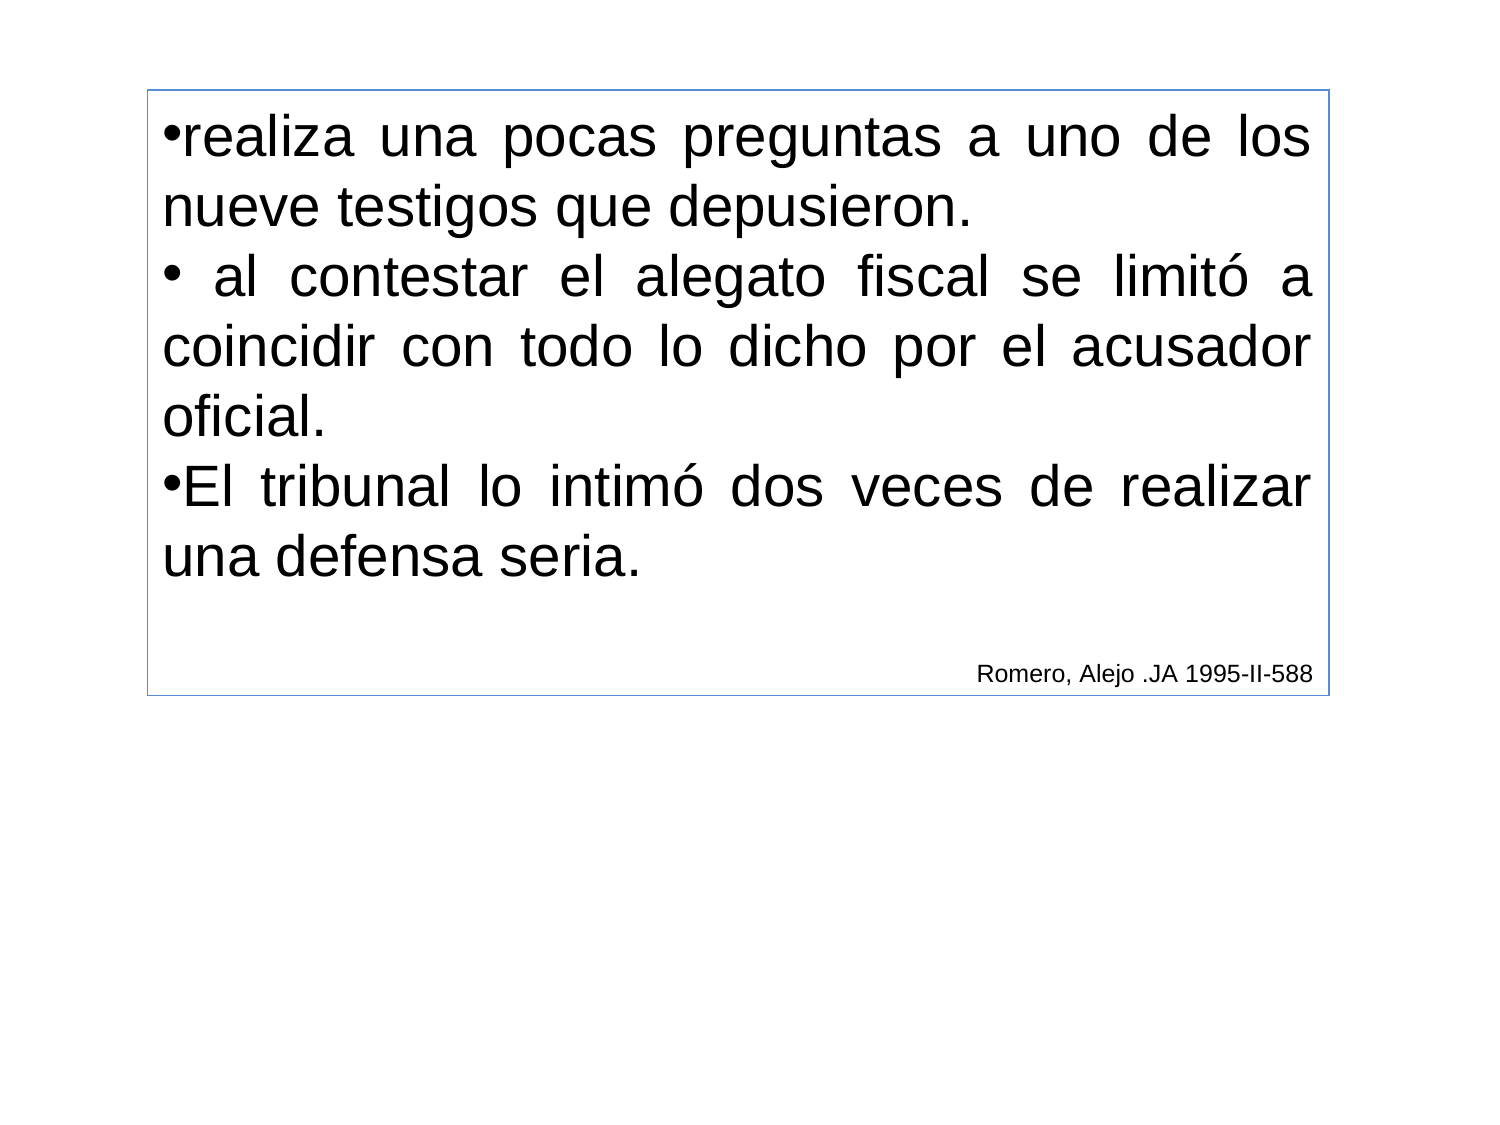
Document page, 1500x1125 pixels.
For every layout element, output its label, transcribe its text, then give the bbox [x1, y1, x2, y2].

text_box realiza una pocas preguntas a uno de los nueve testigos que depusieron. al contestar el alegato fiscal se limitó a coincidir con todo lo dicho por el acusador oficial. El tribunal lo intimó dos veces de realizar una defensa seria. Romero, Alejo .JA 1995-II-588 [147, 90, 1329, 696]
